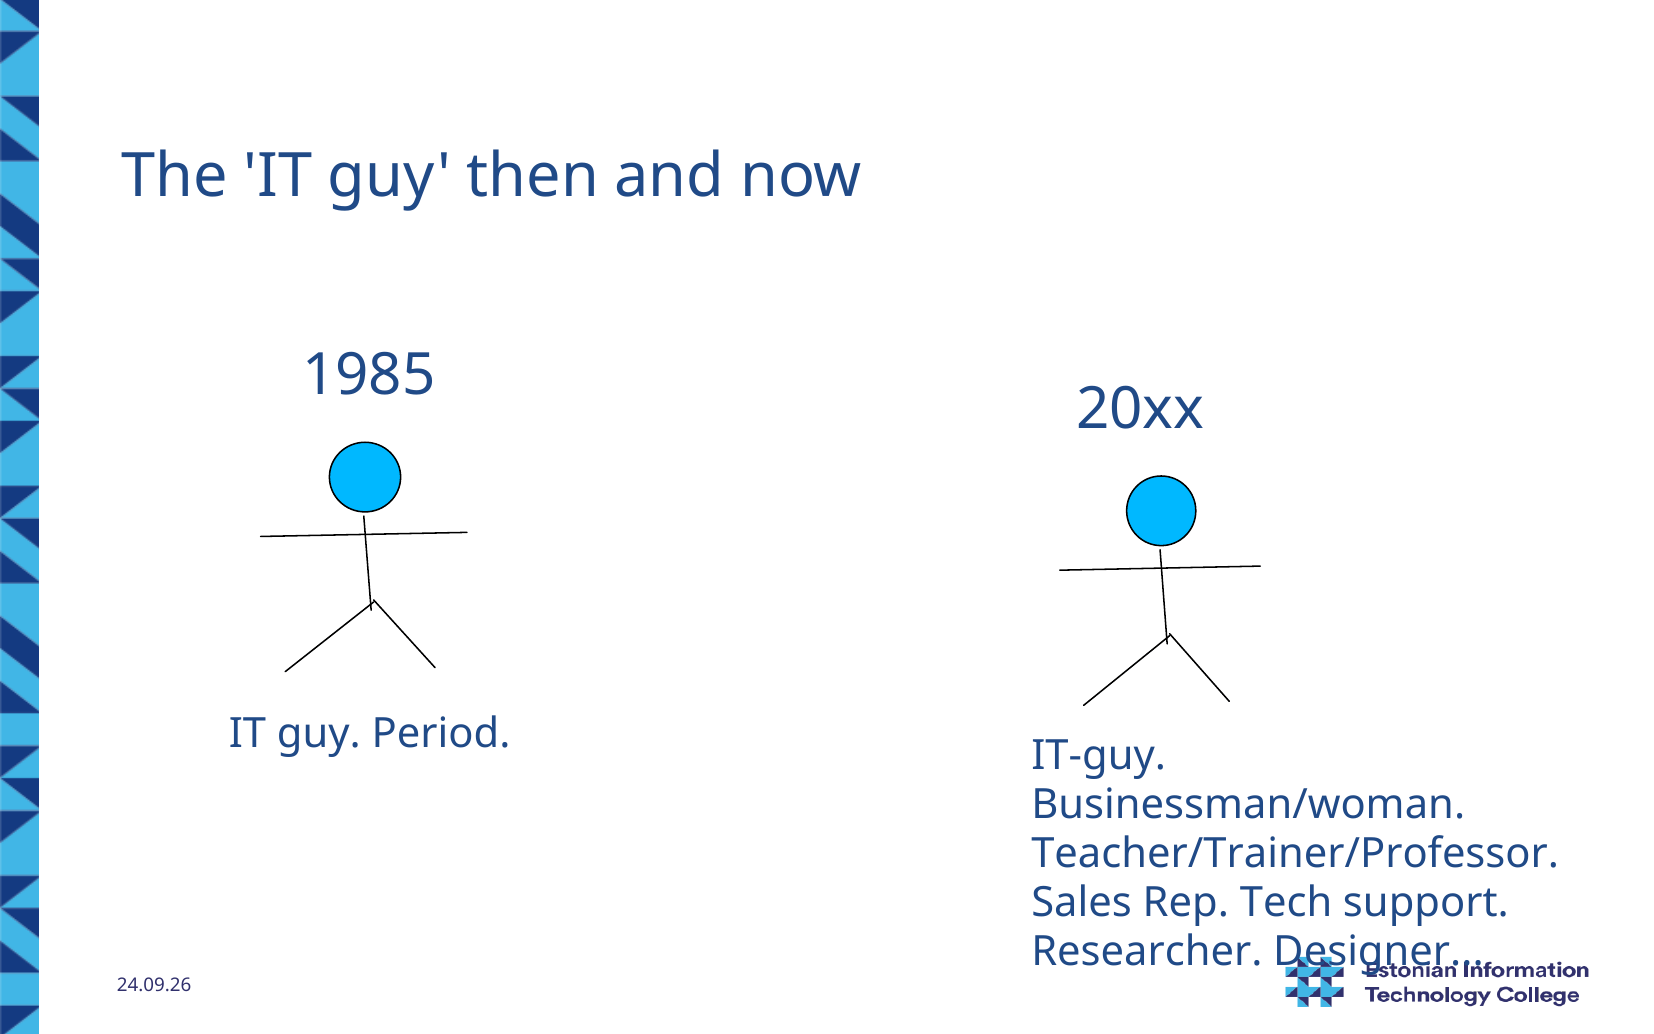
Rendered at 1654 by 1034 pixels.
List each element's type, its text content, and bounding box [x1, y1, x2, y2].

text_box IT-guy. Businessman/woman. Teacher/Trainer/Professor. Sales Rep. Tech support. Researcher. Designer... [1031, 730, 1591, 976]
text_box [1126, 475, 1196, 546]
text_box IT guy. Period. [228, 708, 898, 765]
text_box 1985 [302, 331, 632, 400]
title The 'IT guy' then and now [121, 85, 1534, 259]
text_box 20xx [1076, 365, 1354, 434]
text_box [260, 516, 467, 672]
text_box [1059, 549, 1261, 706]
text_box [329, 442, 401, 512]
